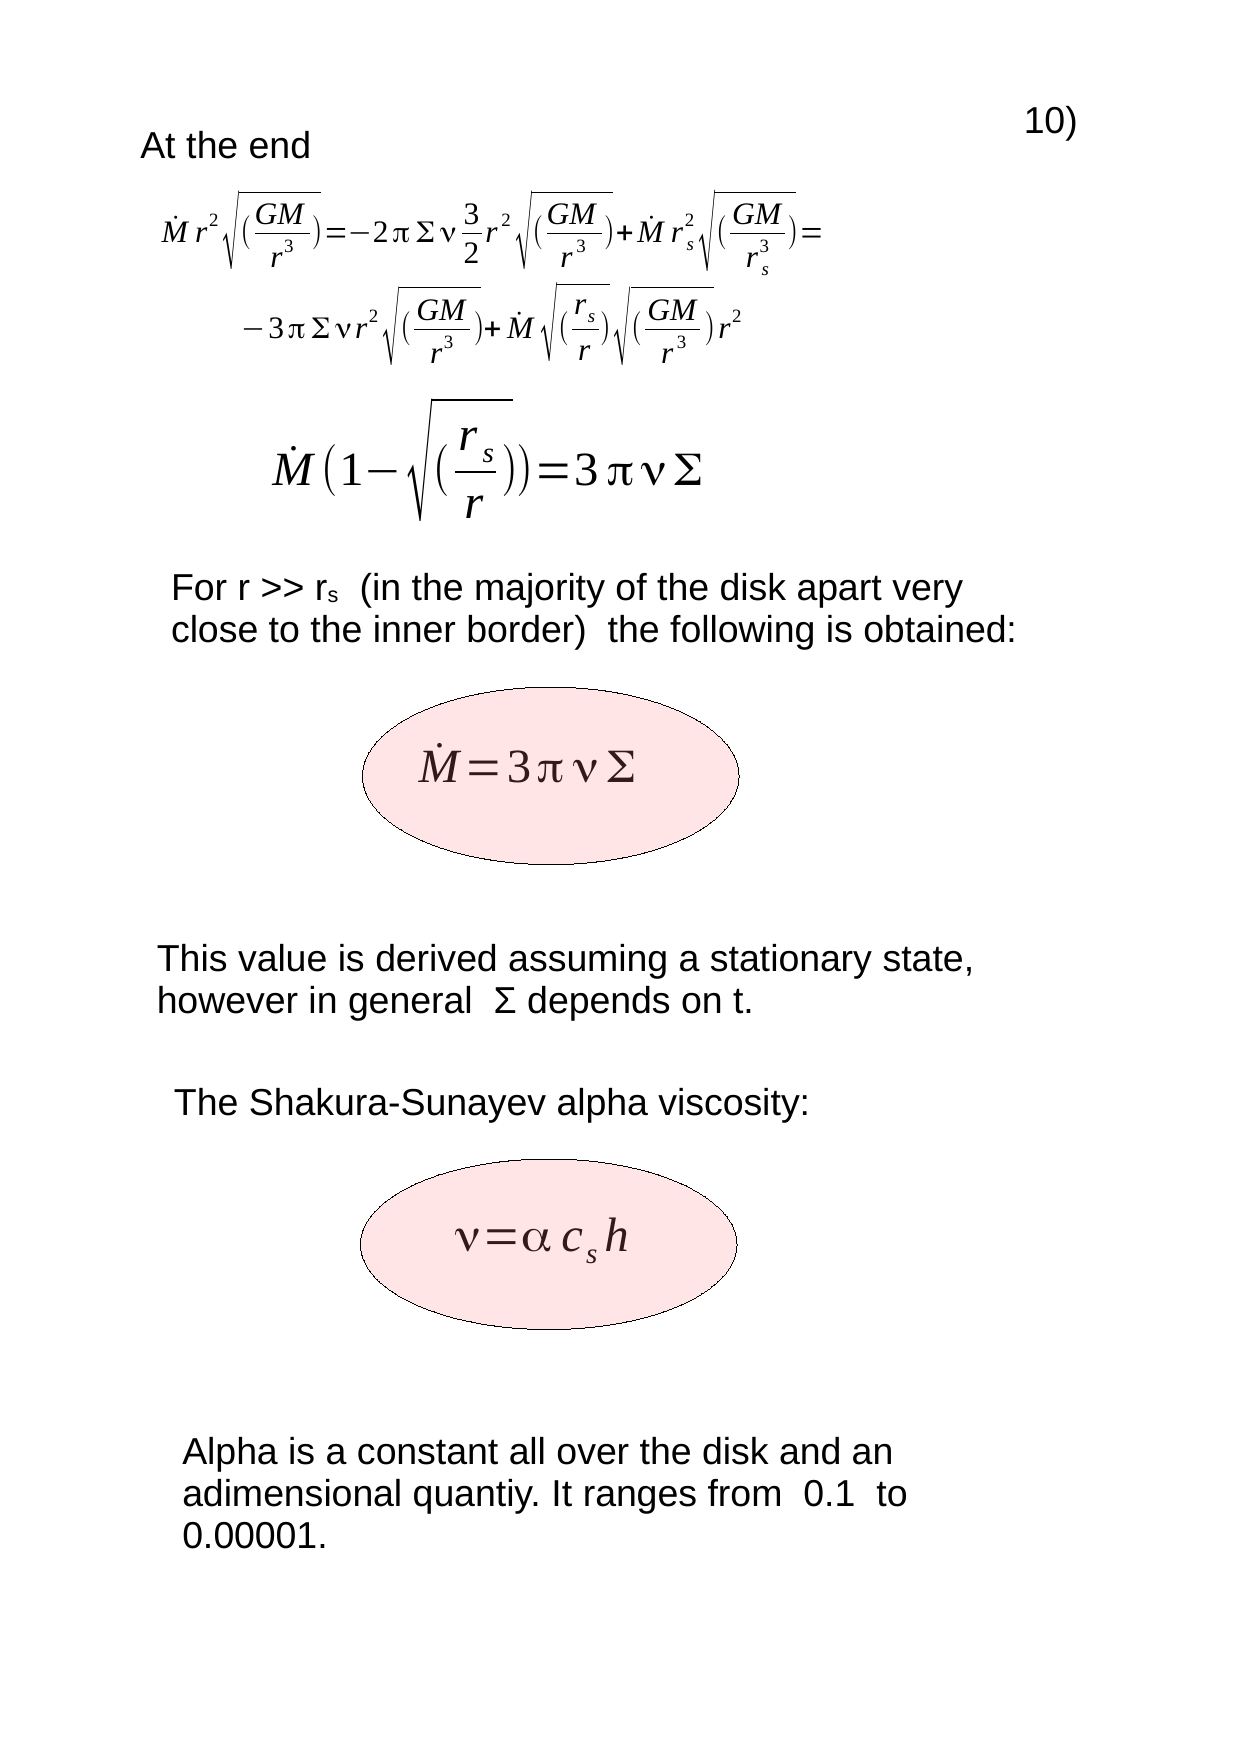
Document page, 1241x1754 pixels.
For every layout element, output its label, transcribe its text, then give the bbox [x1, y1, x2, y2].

text_box [360, 1159, 738, 1330]
text_box The Shakura-Sunayev alpha viscosity: [159, 1073, 978, 1131]
text_box For r >> rs (in the majority of the disk apart very close to the inner border) the following is obtained: [156, 558, 1045, 670]
text_box At the end [125, 117, 1069, 175]
text_box 10) [1008, 92, 1178, 150]
text_box This value is derived assuming a stationary state, however in general Σ depends on t. [142, 930, 1073, 1030]
chart [257, 396, 717, 529]
text_box Alpha is a constant all over the disk and an adimensional quantiy. It ranges from 0.1 to 0.00001. [167, 1423, 1024, 1565]
text_box [362, 687, 740, 865]
chart [151, 189, 833, 371]
